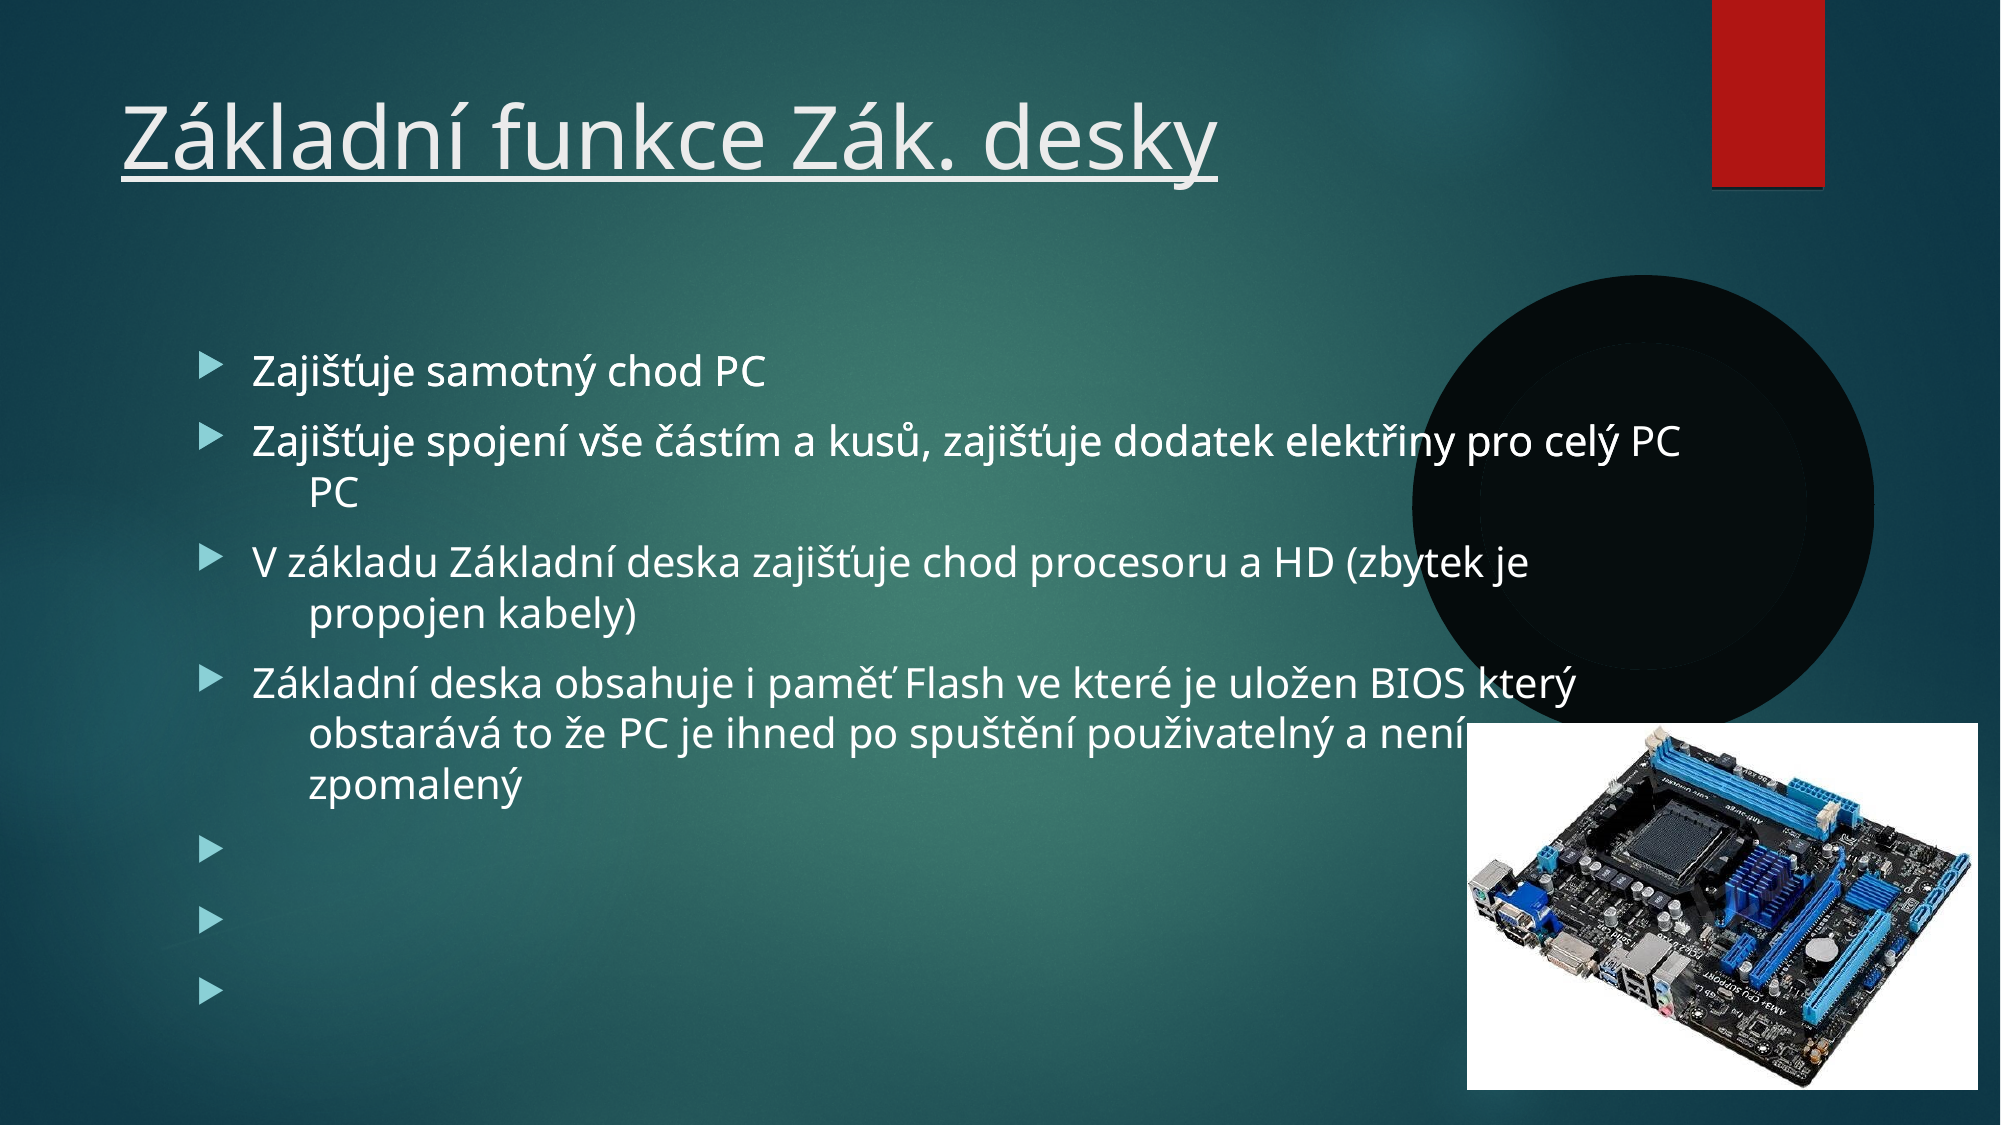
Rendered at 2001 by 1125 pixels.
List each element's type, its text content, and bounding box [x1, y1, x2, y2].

text_box Zajišťuje samotný chod PC Zajišťuje spojení vše částím a kusů, zajišťuje dodatek elektřiny pro celý PC [181, 336, 1960, 1090]
title Základní funkce Zák. desky [106, 74, 1649, 305]
picture [1467, 723, 1978, 1090]
